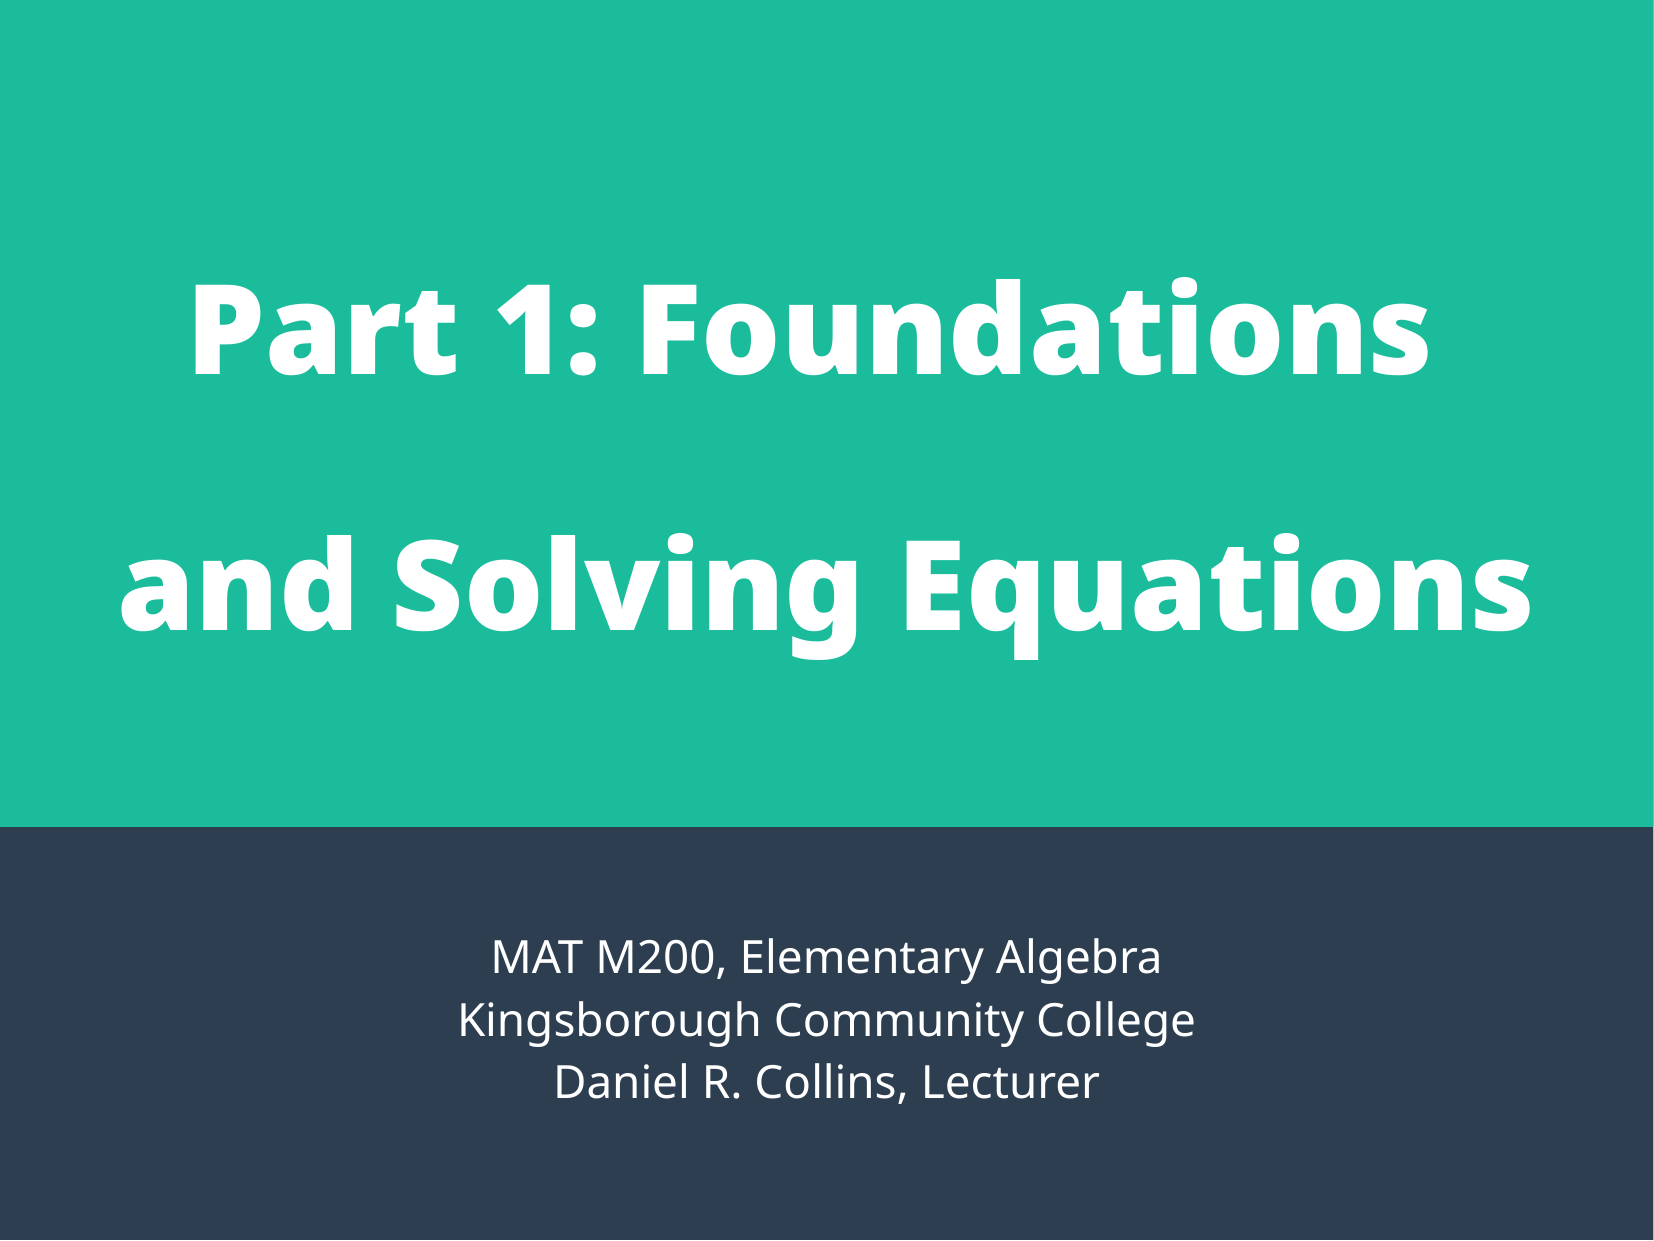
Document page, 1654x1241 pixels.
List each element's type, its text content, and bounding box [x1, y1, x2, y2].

title Part 1: Foundations and Solving Equations [59, 45, 1595, 778]
subtitle MAT M200, Elementary Algebra Kingsborough Community College Daniel R. Collins, Lecturer [59, 856, 1595, 1182]
